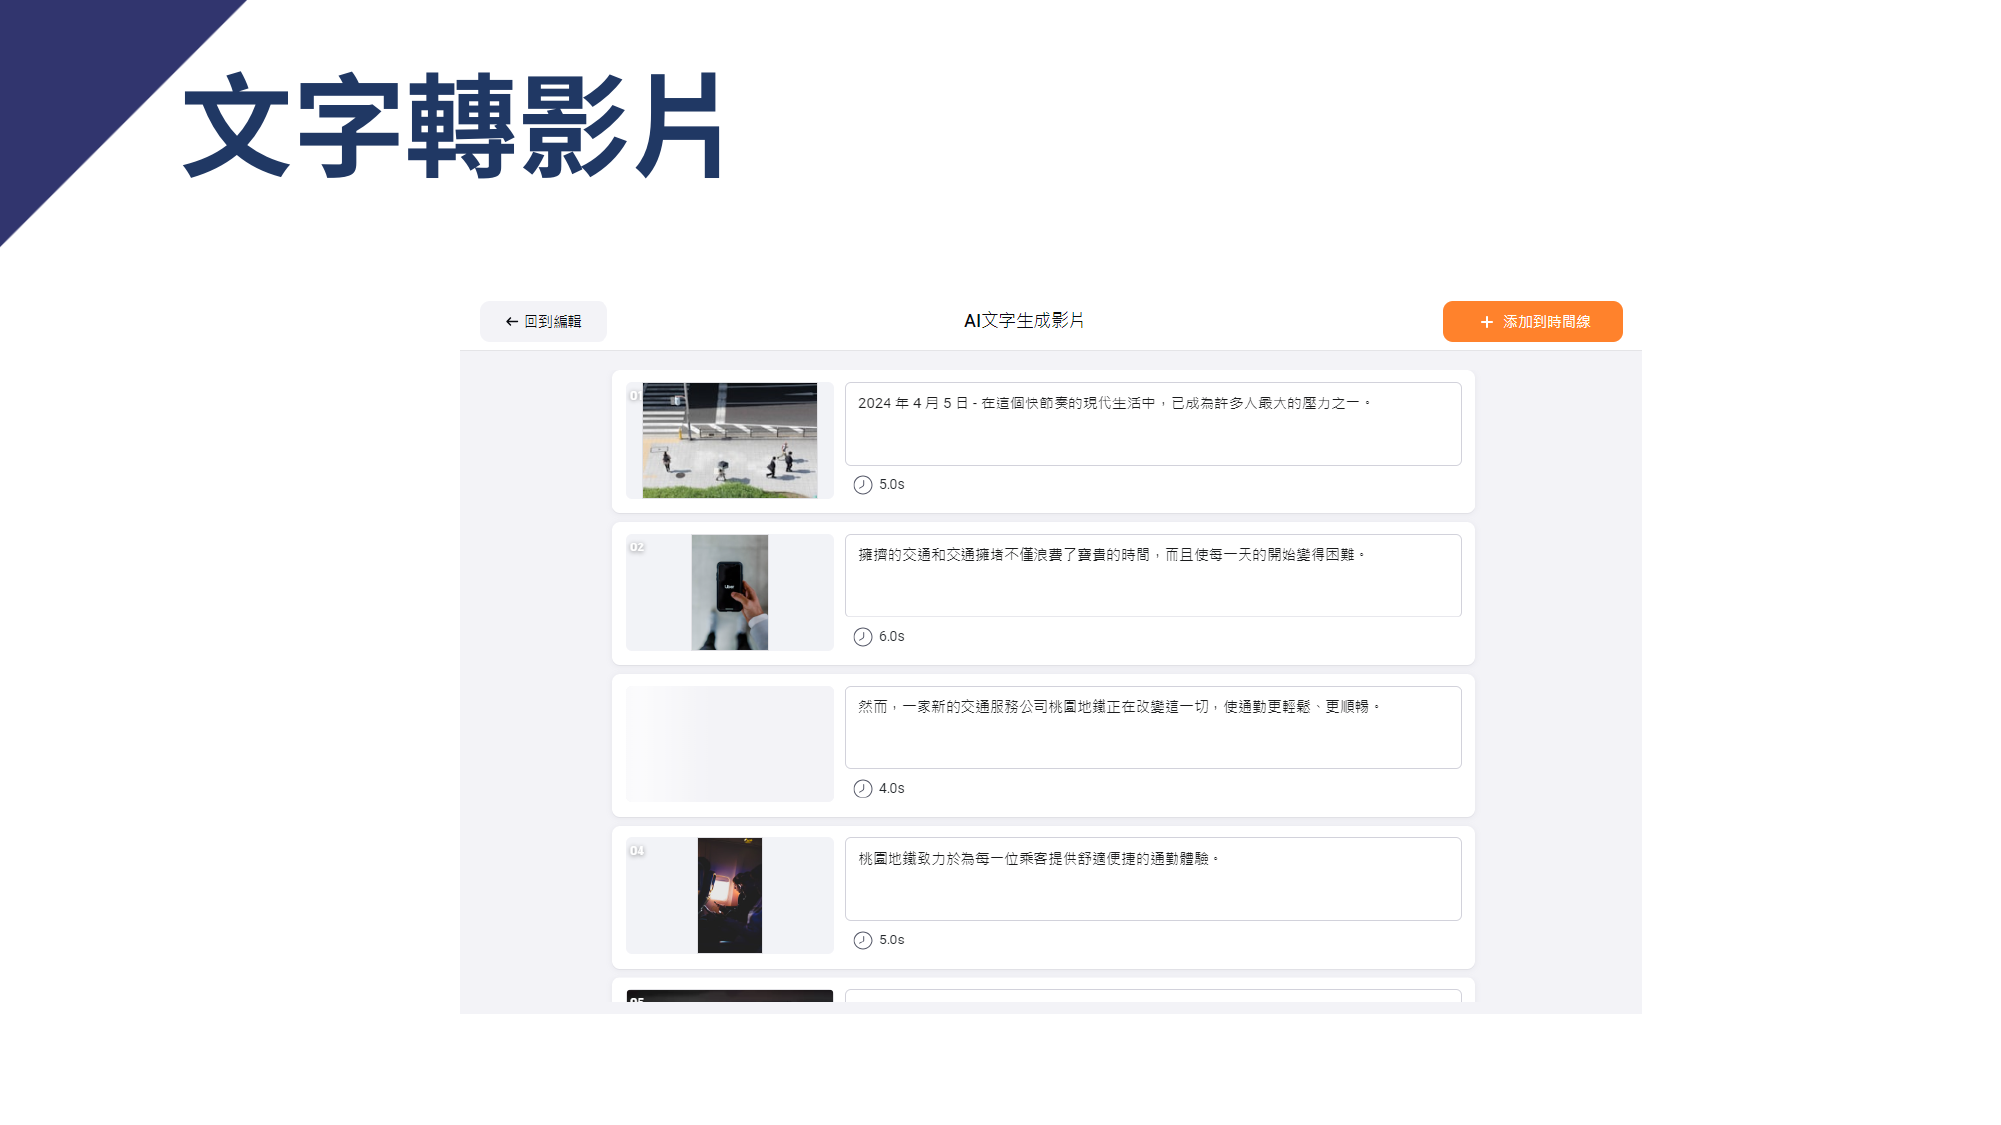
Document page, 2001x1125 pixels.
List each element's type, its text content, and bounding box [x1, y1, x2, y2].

title 文字轉影片 [165, 34, 1938, 231]
picture [0, 0, 2001, 1125]
